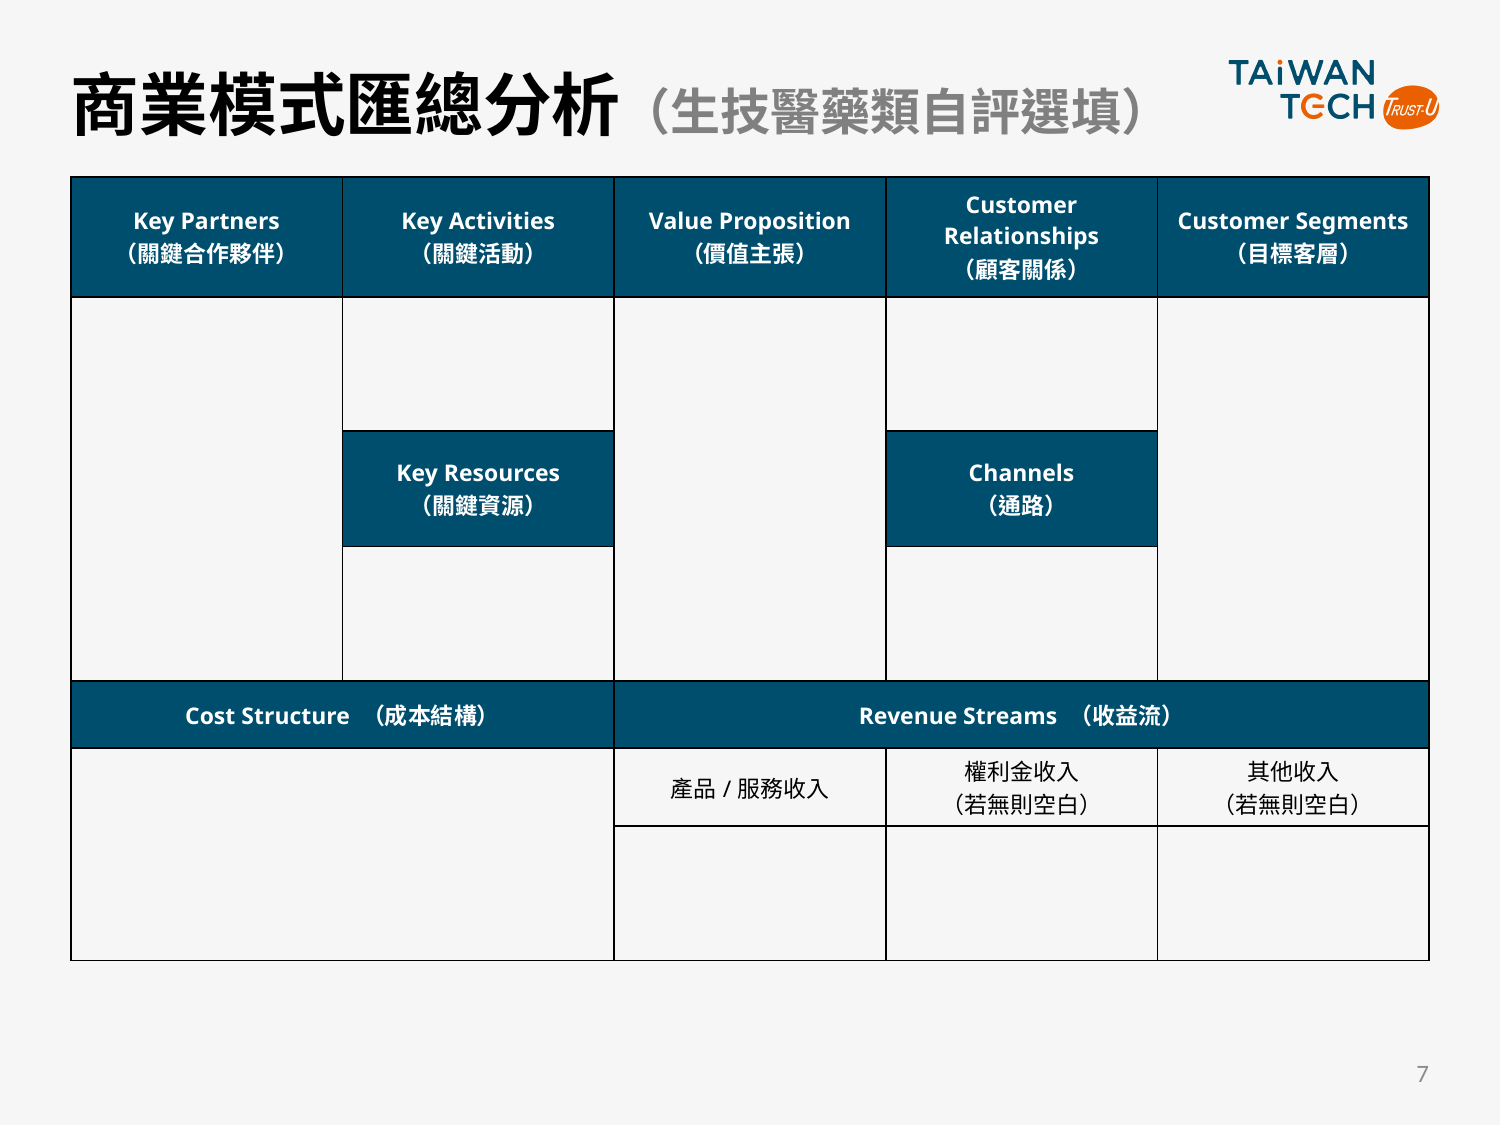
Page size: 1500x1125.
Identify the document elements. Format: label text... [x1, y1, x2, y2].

table_cell [887, 547, 1157, 680]
table_cell [1158, 827, 1428, 960]
slide_number <編號> [1106, 1042, 1445, 1103]
table_cell [72, 298, 342, 680]
table_cell Revenue Streams （收益流） [615, 682, 1428, 747]
table_cell 產品/服務收入 [615, 749, 885, 825]
table_cell 權利金收入 （若無則空白） [887, 749, 1157, 825]
table_cell [343, 547, 613, 680]
title 商業模式匯總分析（生技醫藥類自評選填） [55, 33, 1444, 156]
table_cell Channels （通路） [887, 432, 1157, 546]
table_header Value Proposition （價值主張） [615, 178, 885, 296]
table_cell [615, 298, 885, 680]
table_cell [887, 827, 1157, 960]
table_header Customer Relationships （顧客關係） [887, 178, 1157, 296]
table_cell Cost Structure （成本結構） [72, 682, 613, 747]
table_cell [615, 827, 885, 960]
table_cell [1158, 298, 1428, 680]
table_cell Key Resources （關鍵資源） [343, 432, 613, 546]
table_cell 其他收入 （若無則空白） [1158, 749, 1428, 825]
table_header Key Activities （關鍵活動） [343, 178, 613, 296]
table_cell [343, 298, 613, 430]
table_cell [887, 298, 1157, 430]
table_cell [72, 749, 613, 960]
table_header Key Partners （關鍵合作夥伴） [72, 178, 342, 296]
table_header Customer Segments （目標客層） [1158, 178, 1428, 296]
